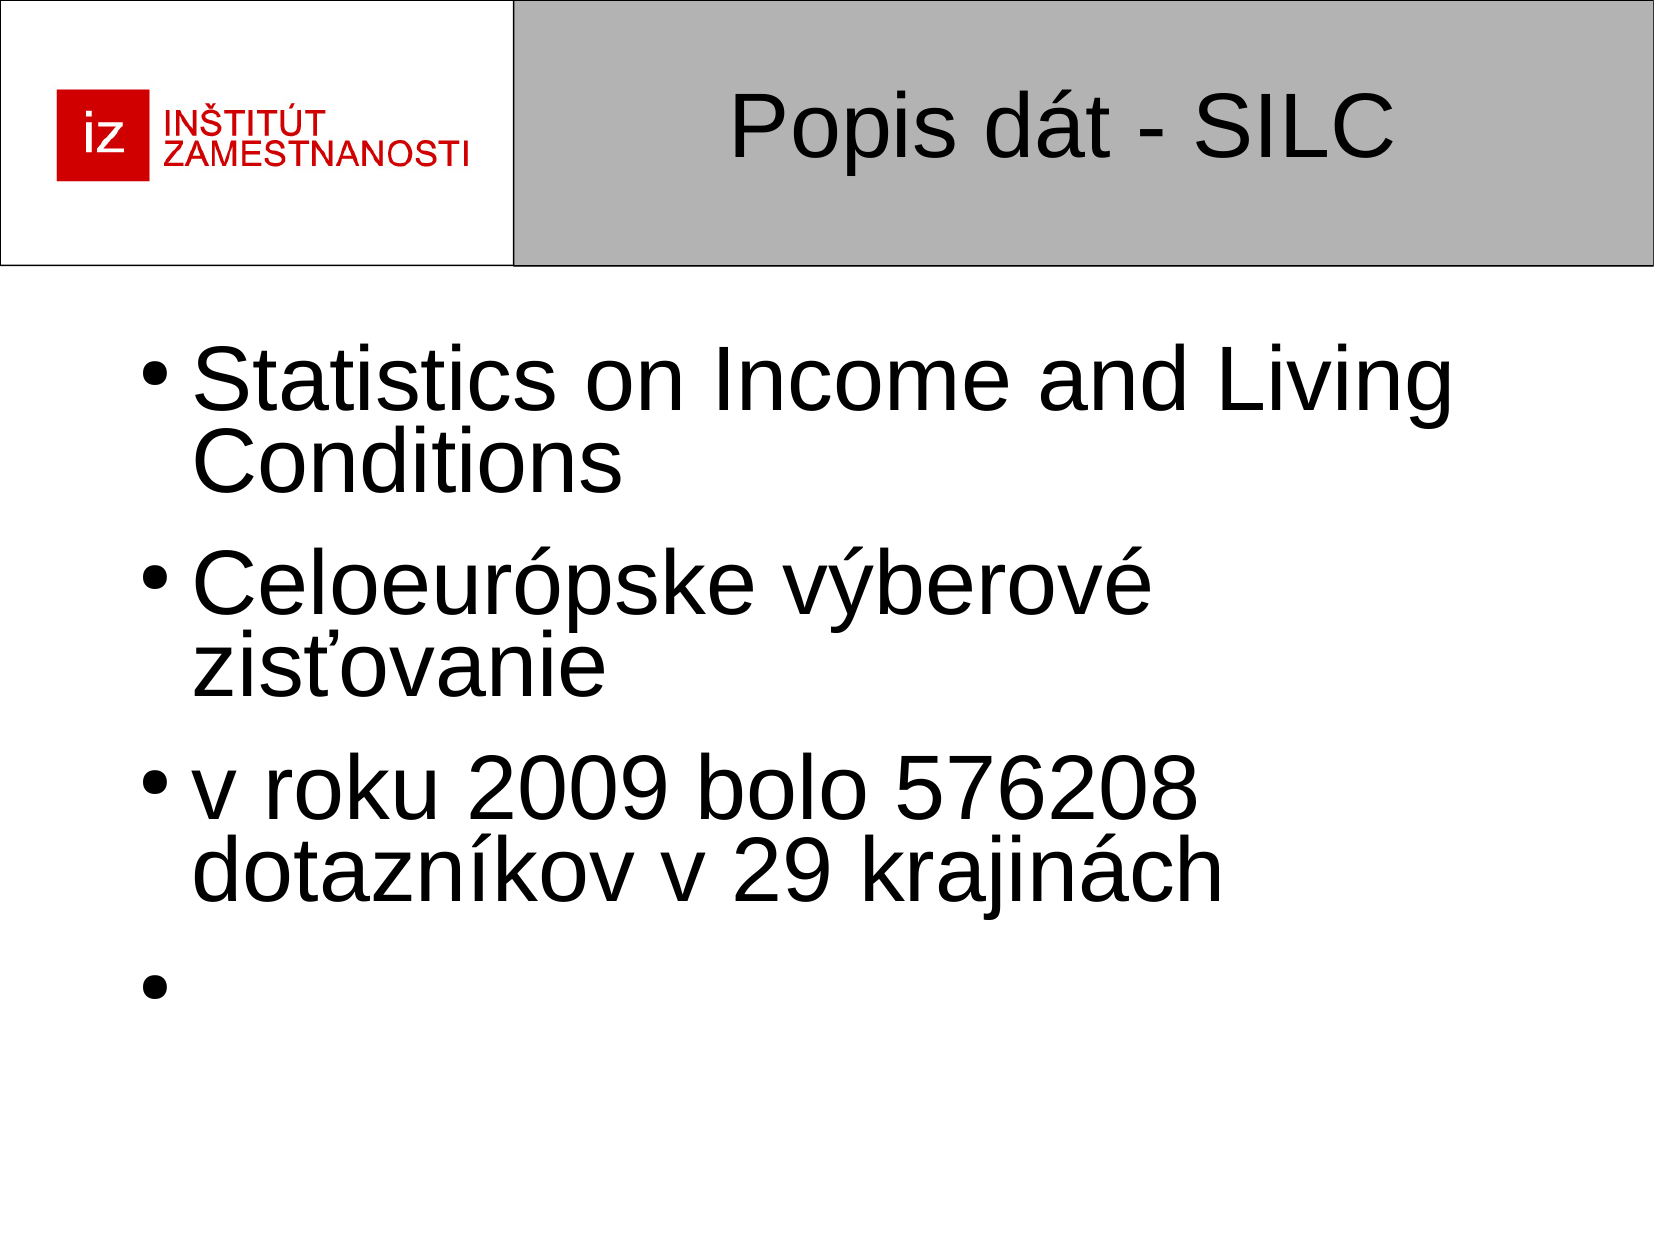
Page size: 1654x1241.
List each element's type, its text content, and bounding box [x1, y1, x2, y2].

picture [5, 8, 512, 257]
title Popis dát - SILC [561, 29, 1565, 237]
list Statistics on Income and Living Conditions Celoeurópske výberové zisťovanie v roku 2009 bolo 576208 dotazníkov v 29 krajinách [121, 344, 1533, 1126]
